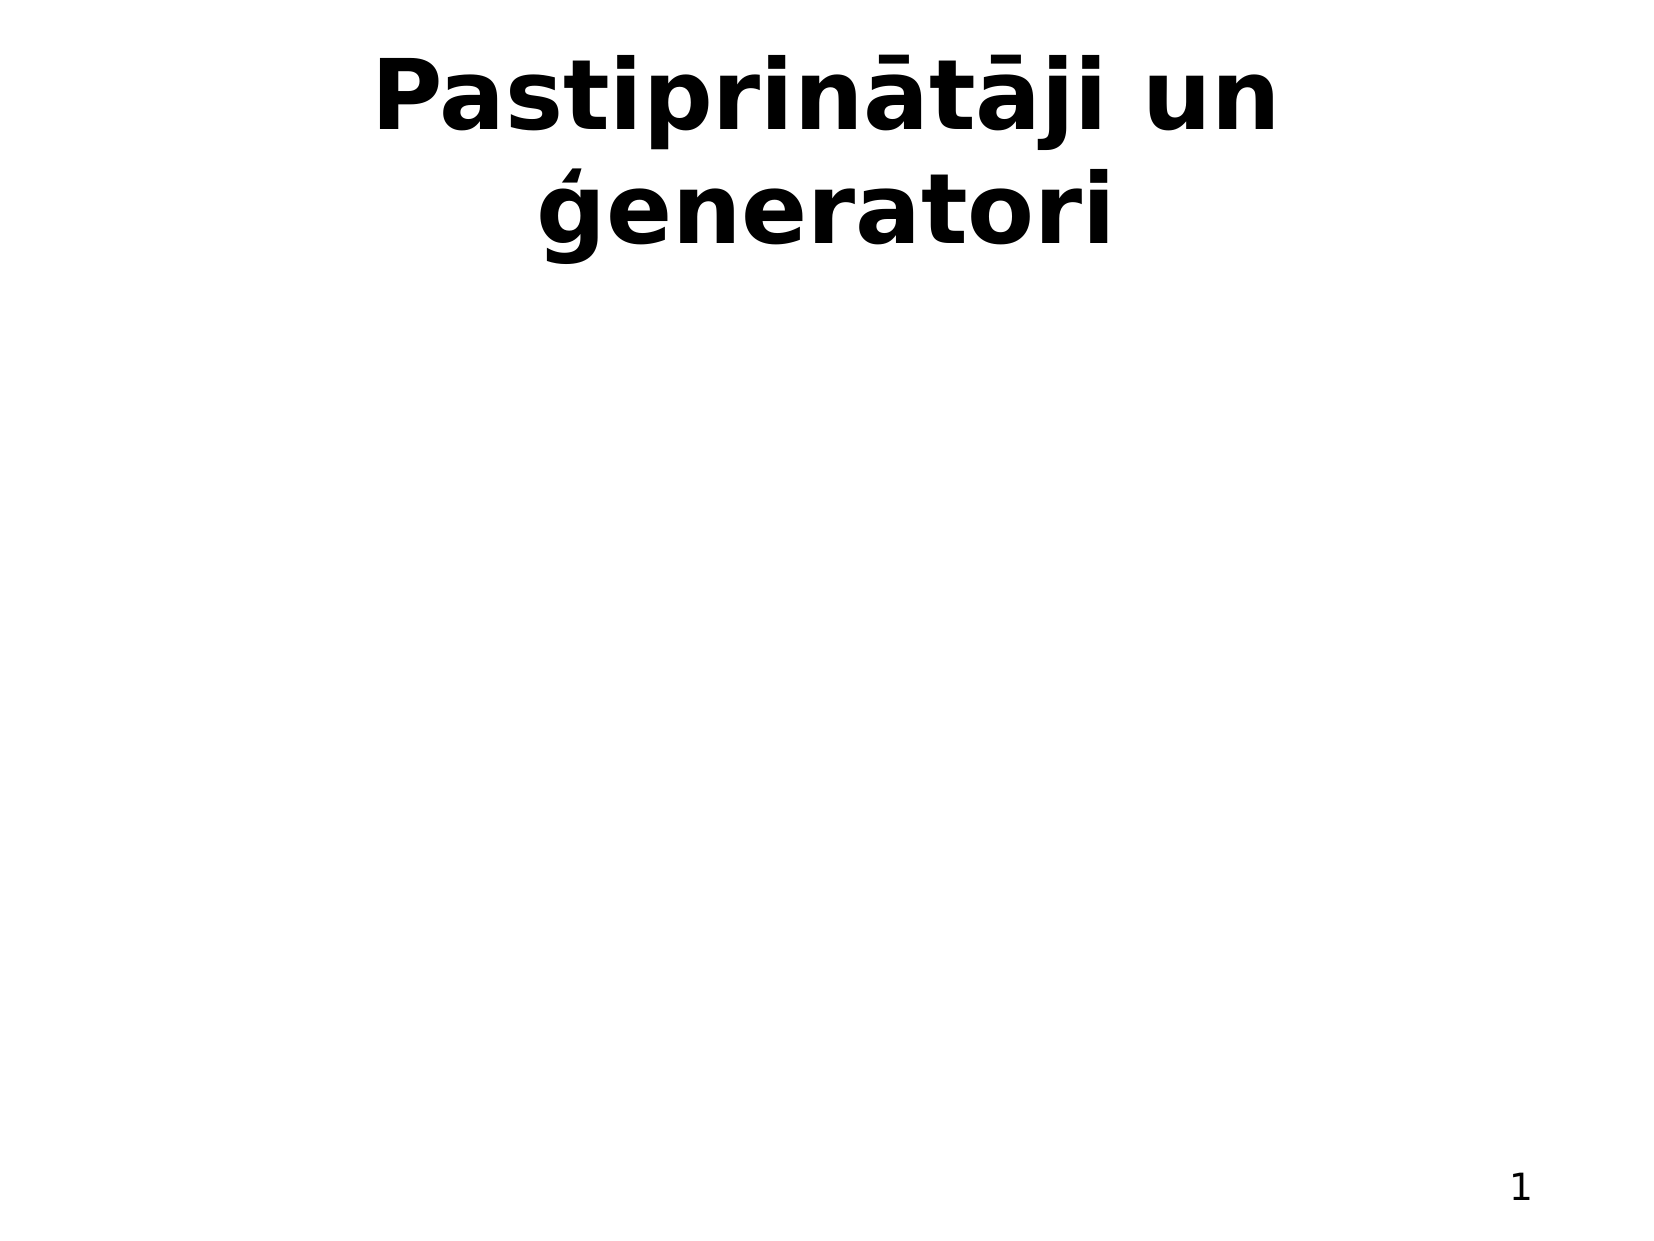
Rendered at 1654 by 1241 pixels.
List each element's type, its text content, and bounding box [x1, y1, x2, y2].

title Pastiprinātāji un ģeneratori [82, 20, 1571, 286]
